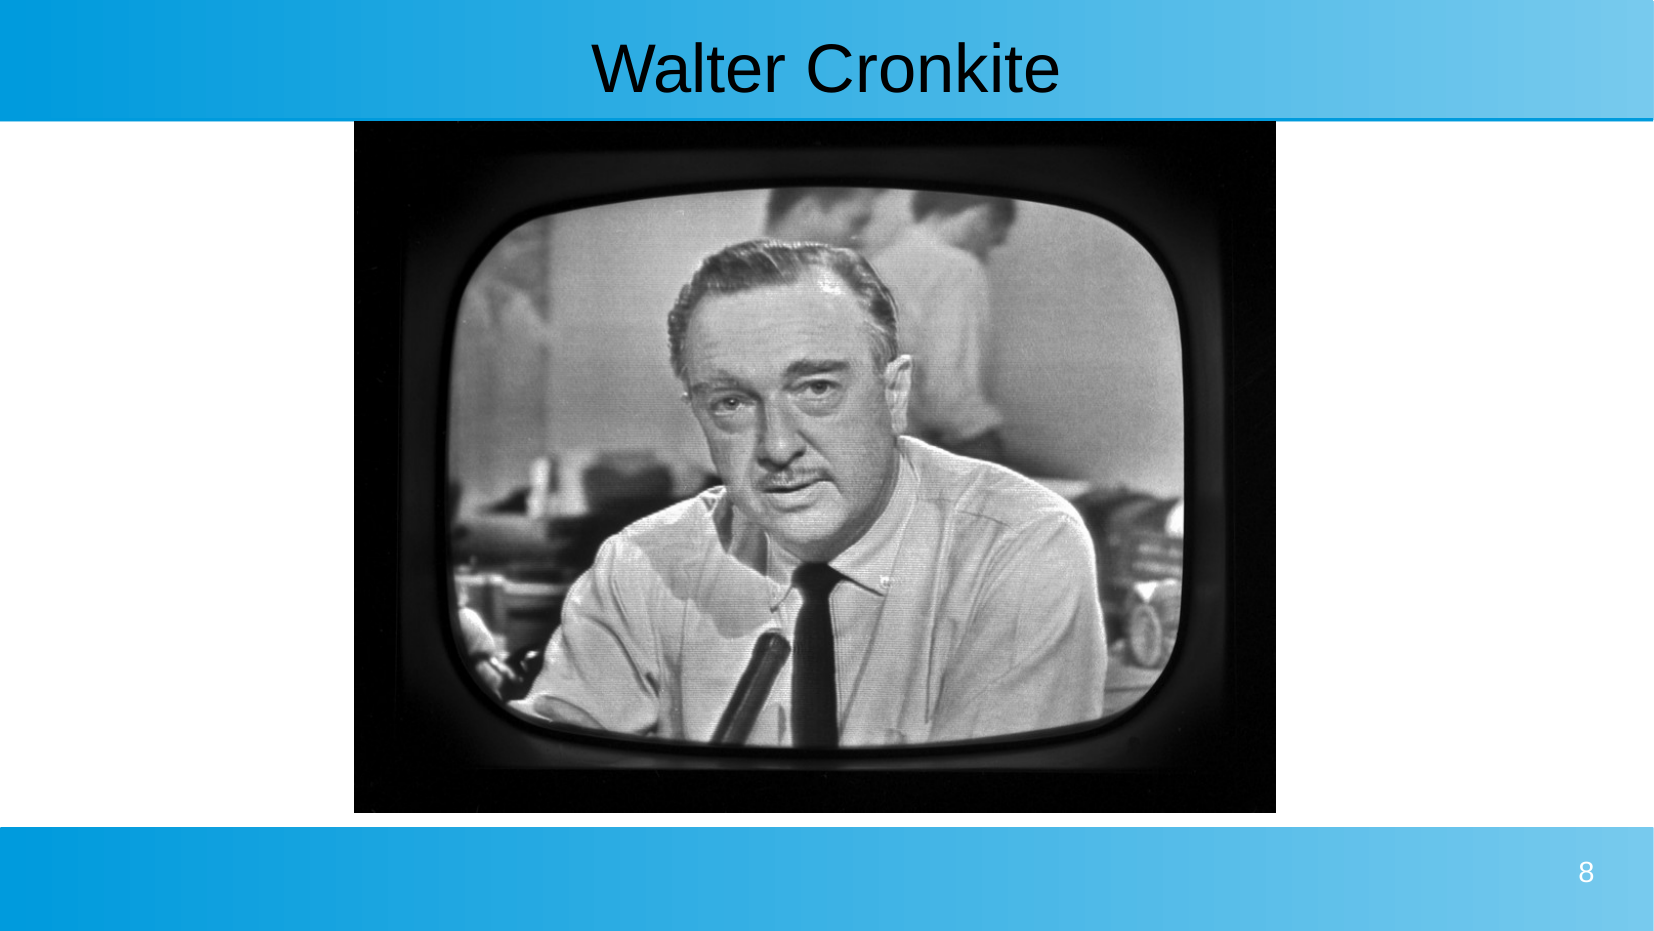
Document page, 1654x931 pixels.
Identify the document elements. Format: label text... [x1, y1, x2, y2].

picture [354, 122, 1276, 813]
title Walter Cronkite [59, 29, 1595, 108]
